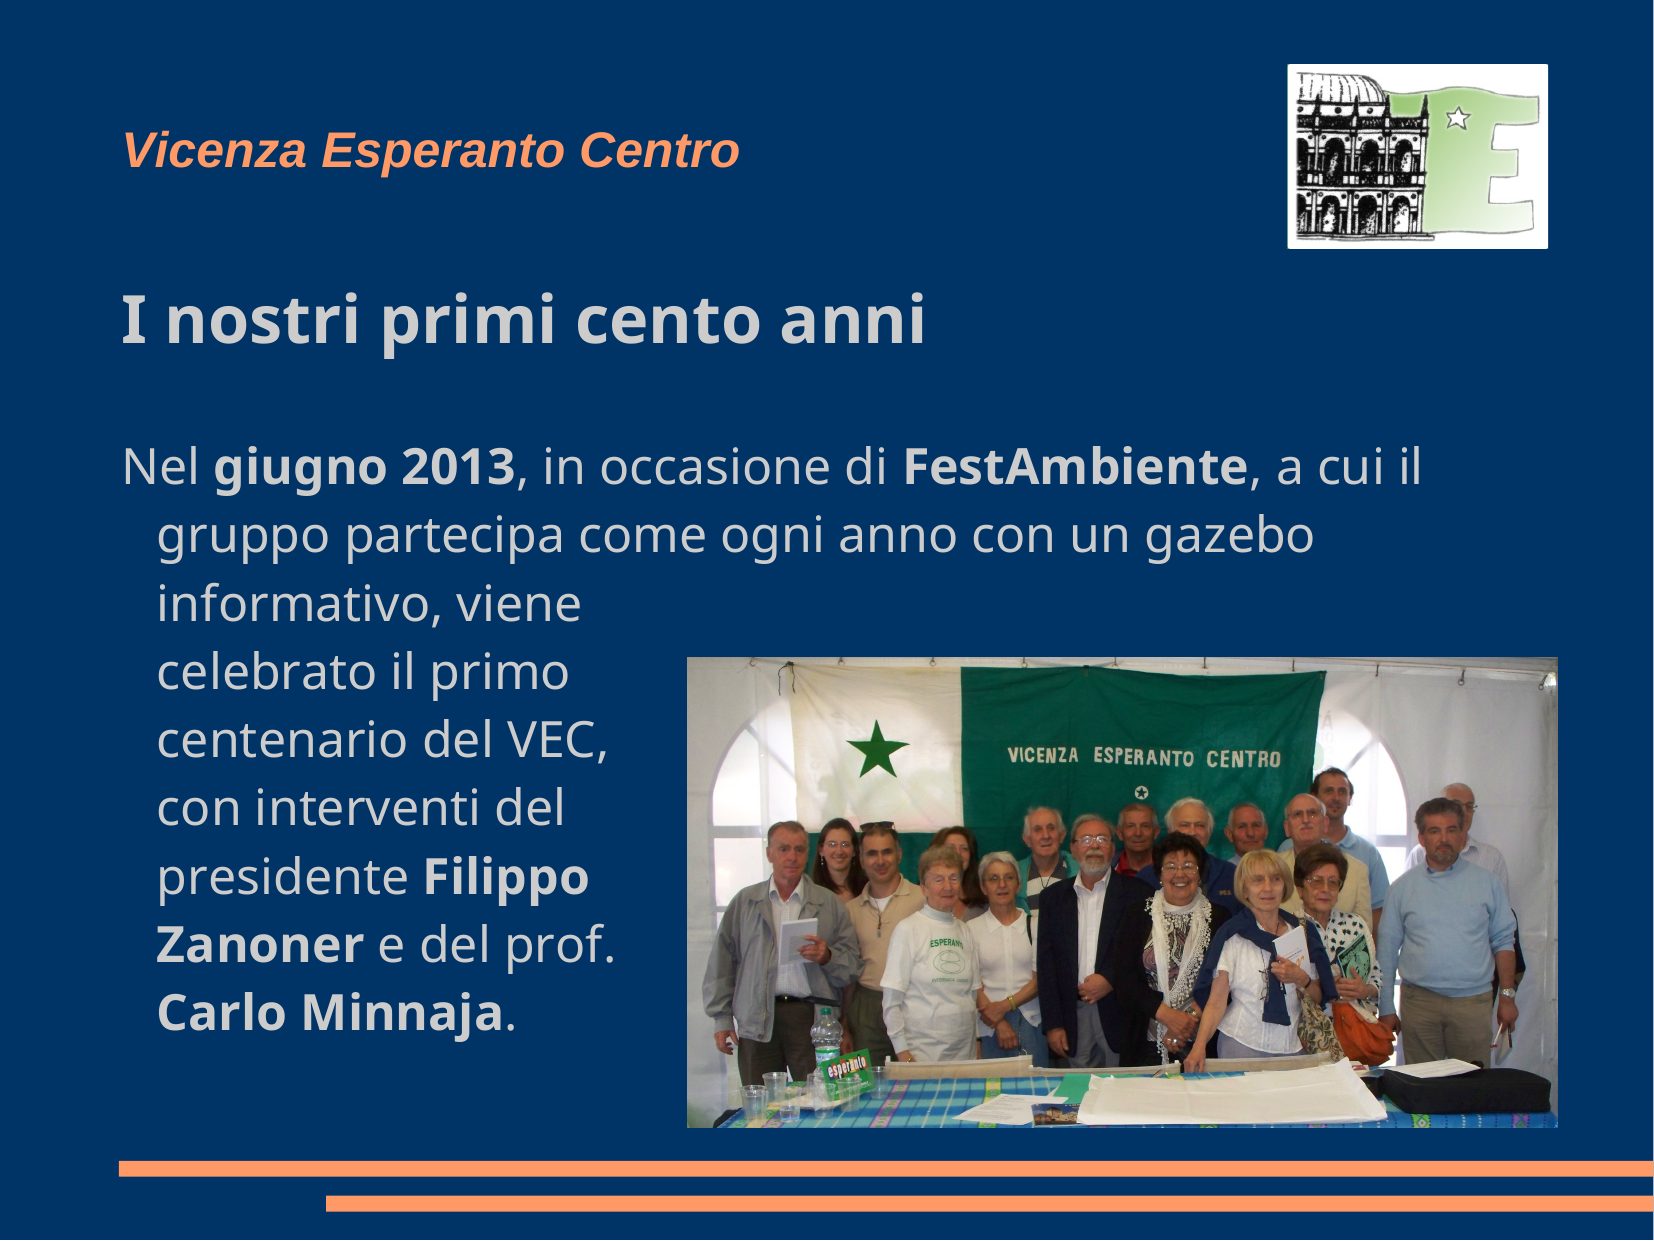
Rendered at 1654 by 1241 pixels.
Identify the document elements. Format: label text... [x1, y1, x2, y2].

subtitle I nostri primi cento anni Nel giugno 2013, in occasione di FestAmbiente, a cui il gruppo partecipa come ogni anno con un gazebo informativo, viene celebrato il primo centenario del VEC, con interventi del presidente Filippo Zanoner e del prof. Carlo Minnaja. [121, 311, 1561, 1143]
title Vicenza Esperanto Centro [121, 46, 1534, 254]
picture [1287, 64, 1549, 249]
picture [687, 657, 1558, 1128]
